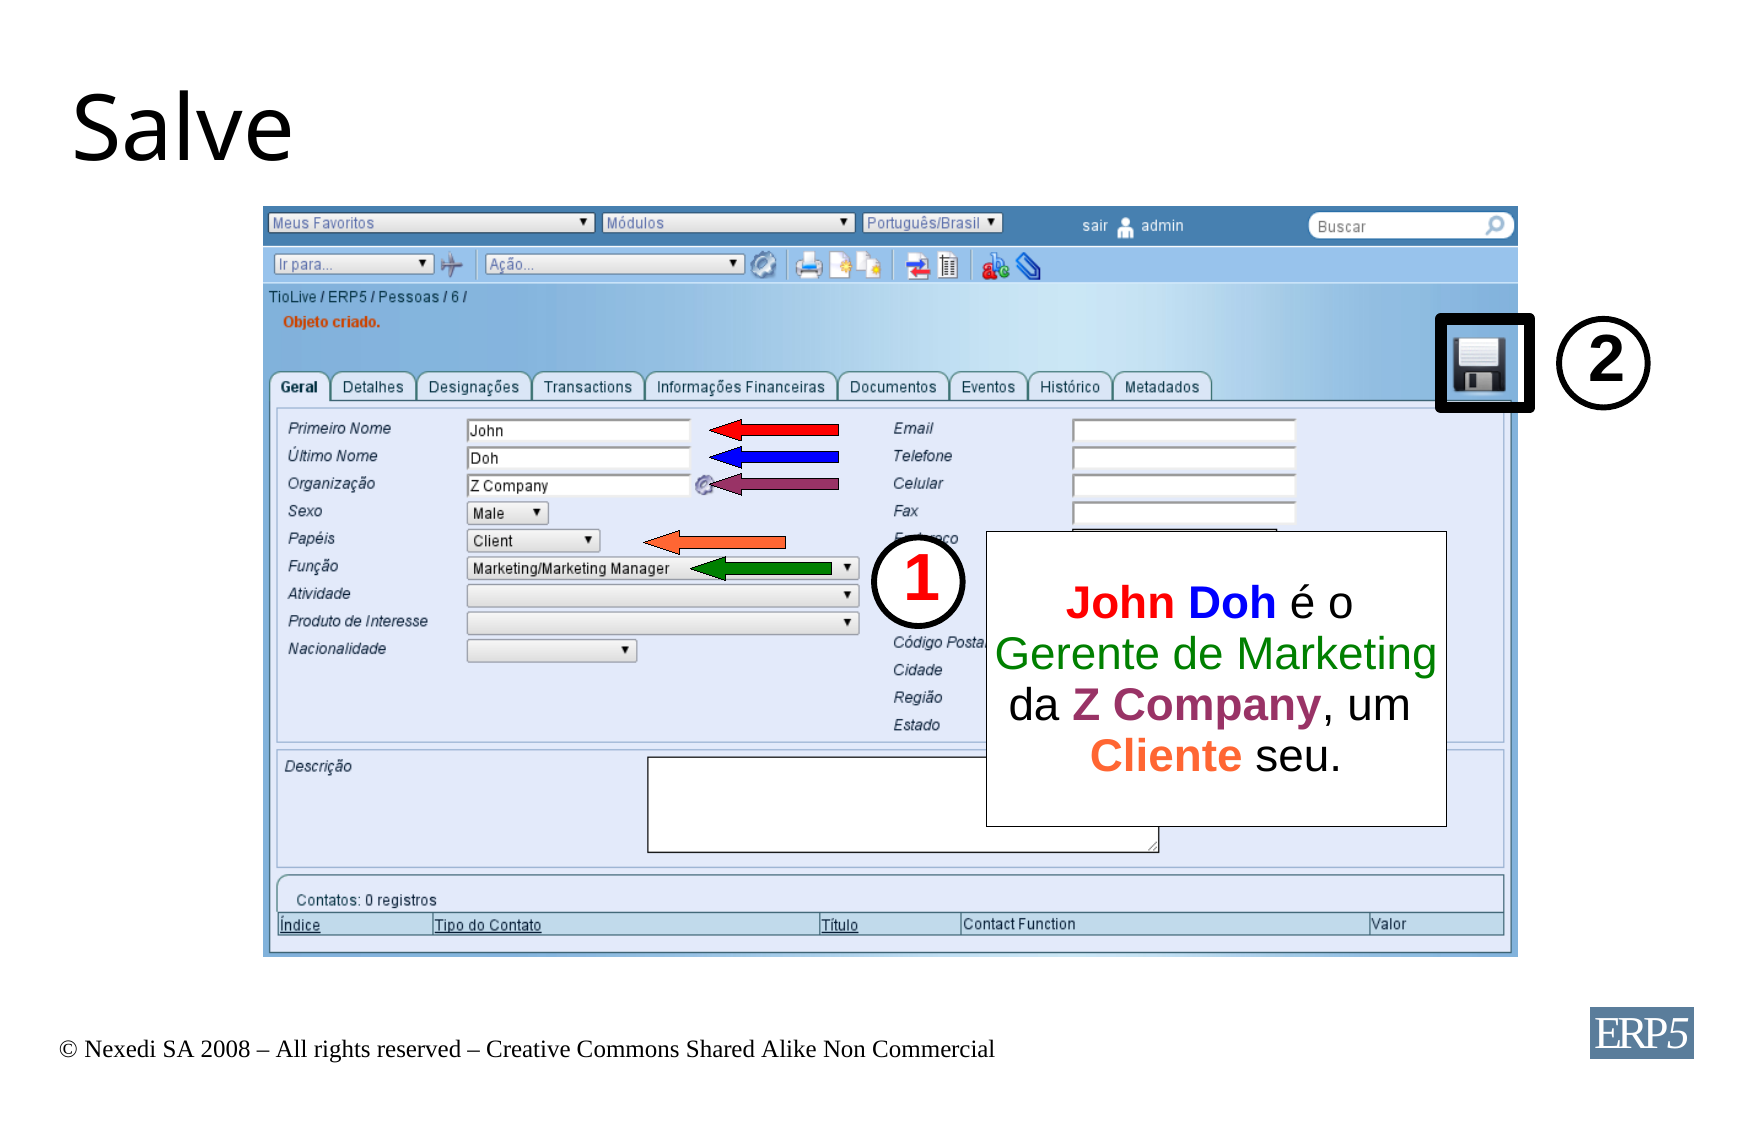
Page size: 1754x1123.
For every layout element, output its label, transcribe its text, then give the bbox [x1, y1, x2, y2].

text_box [1559, 321, 1631, 408]
text_box 1 [903, 540, 957, 617]
title Salve [71, 63, 1707, 187]
text_box [709, 446, 839, 469]
text_box [1642, 341, 1648, 385]
text_box John Doh é o Gerente de Marketing da Z Company, um Cliente seu. [986, 531, 1447, 827]
text_box [709, 419, 839, 441]
picture [263, 206, 1518, 957]
text_box [957, 560, 963, 604]
picture [1447, 325, 1518, 402]
text_box [690, 556, 832, 581]
text_box 2 [1588, 321, 1642, 398]
text_box [709, 473, 839, 496]
text_box [643, 530, 786, 555]
text_box [874, 537, 946, 627]
